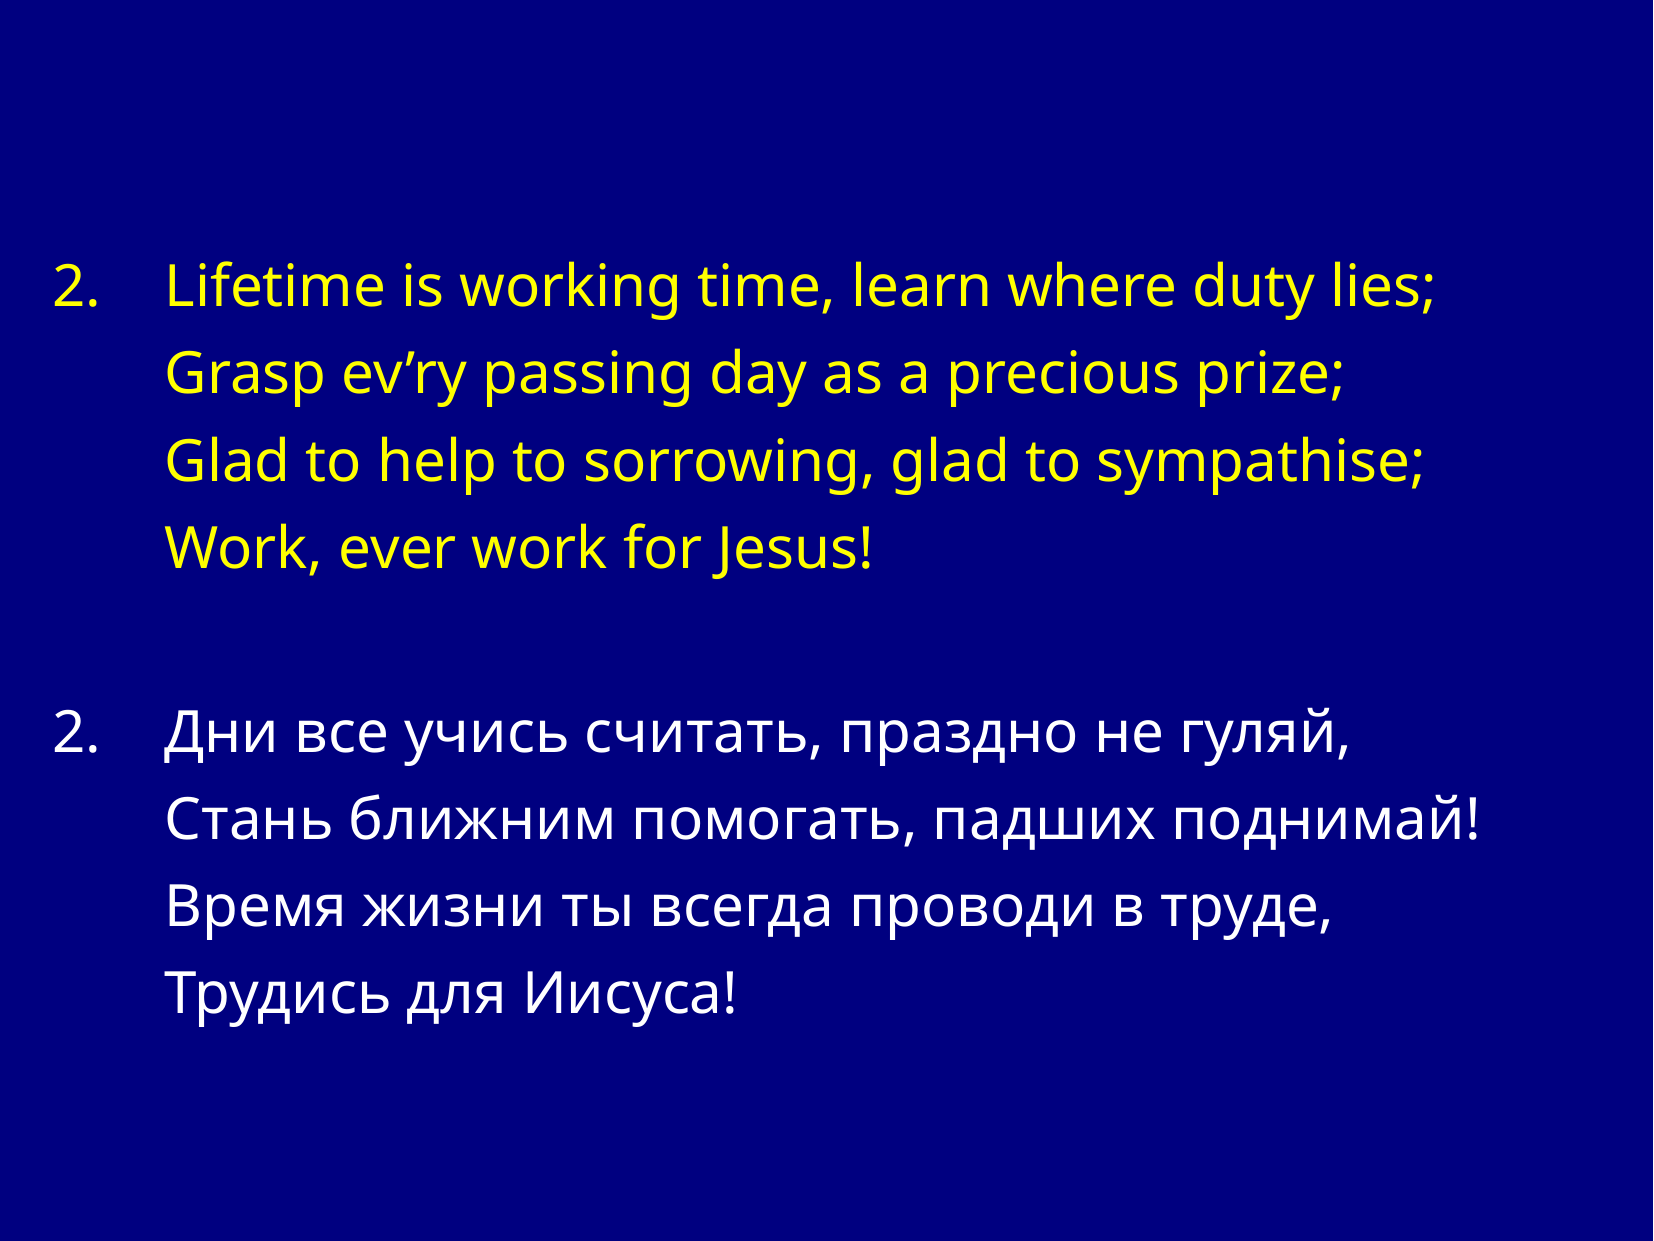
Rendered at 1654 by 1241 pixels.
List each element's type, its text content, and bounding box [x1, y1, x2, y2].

text_box 2. Lifetime is working time, learn where duty lies; Grasp ev’ry passing day as a precious prize; Glad to help to sorrowing, glad to sympathise; Work, ever work for Jesus! [37, 150, 1653, 638]
text_box 2. Дни все учись считать, праздно не гуляй, Стань ближним помогать, падших поднимай! Время жизни ты всегда проводи в труде, Трудись для Иисуса! [37, 675, 1653, 1163]
